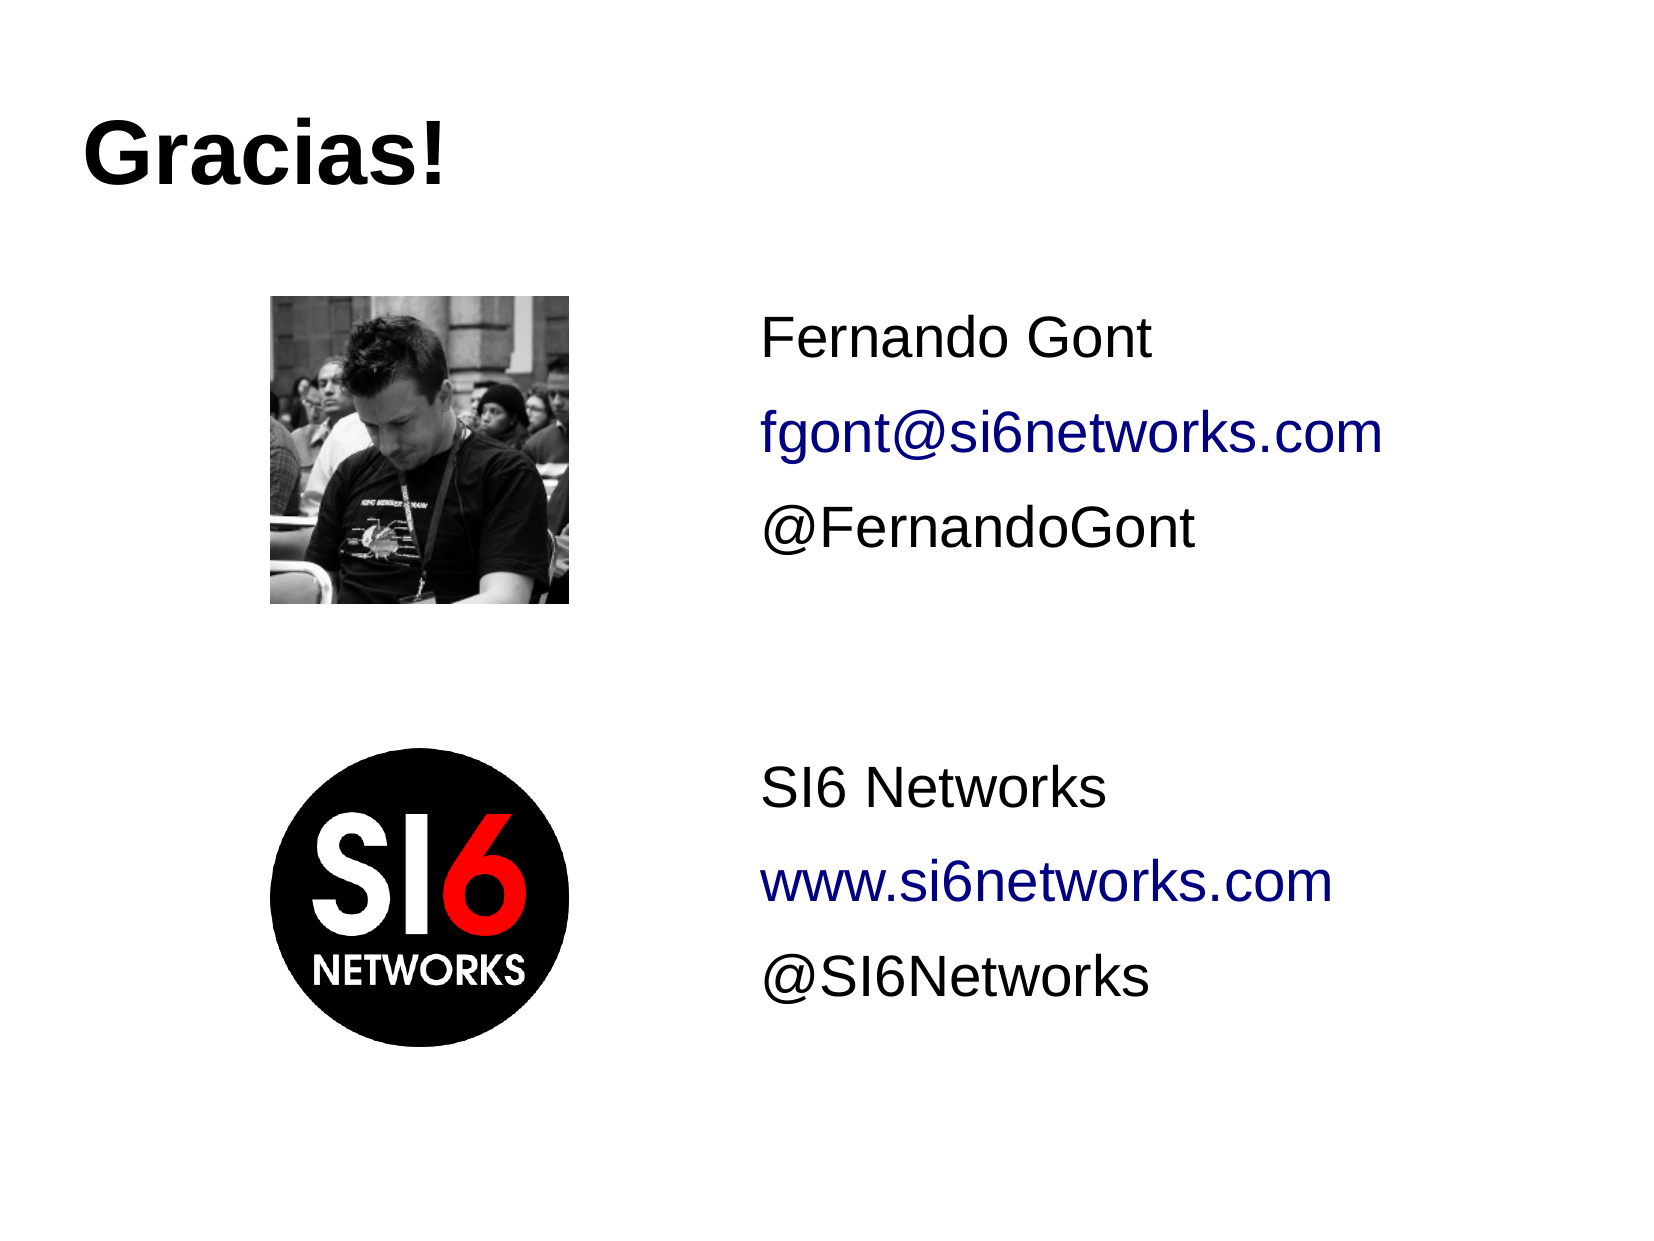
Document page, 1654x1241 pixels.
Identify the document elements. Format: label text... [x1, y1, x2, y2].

picture [270, 296, 569, 604]
list Fernando Gont fgont@si6networks.com @FernandoGont [690, 305, 1539, 616]
picture [270, 748, 569, 1048]
list SI6 Networks www.si6networks.com @SI6Networks [690, 754, 1539, 1140]
title Gracias! [82, 49, 1571, 257]
